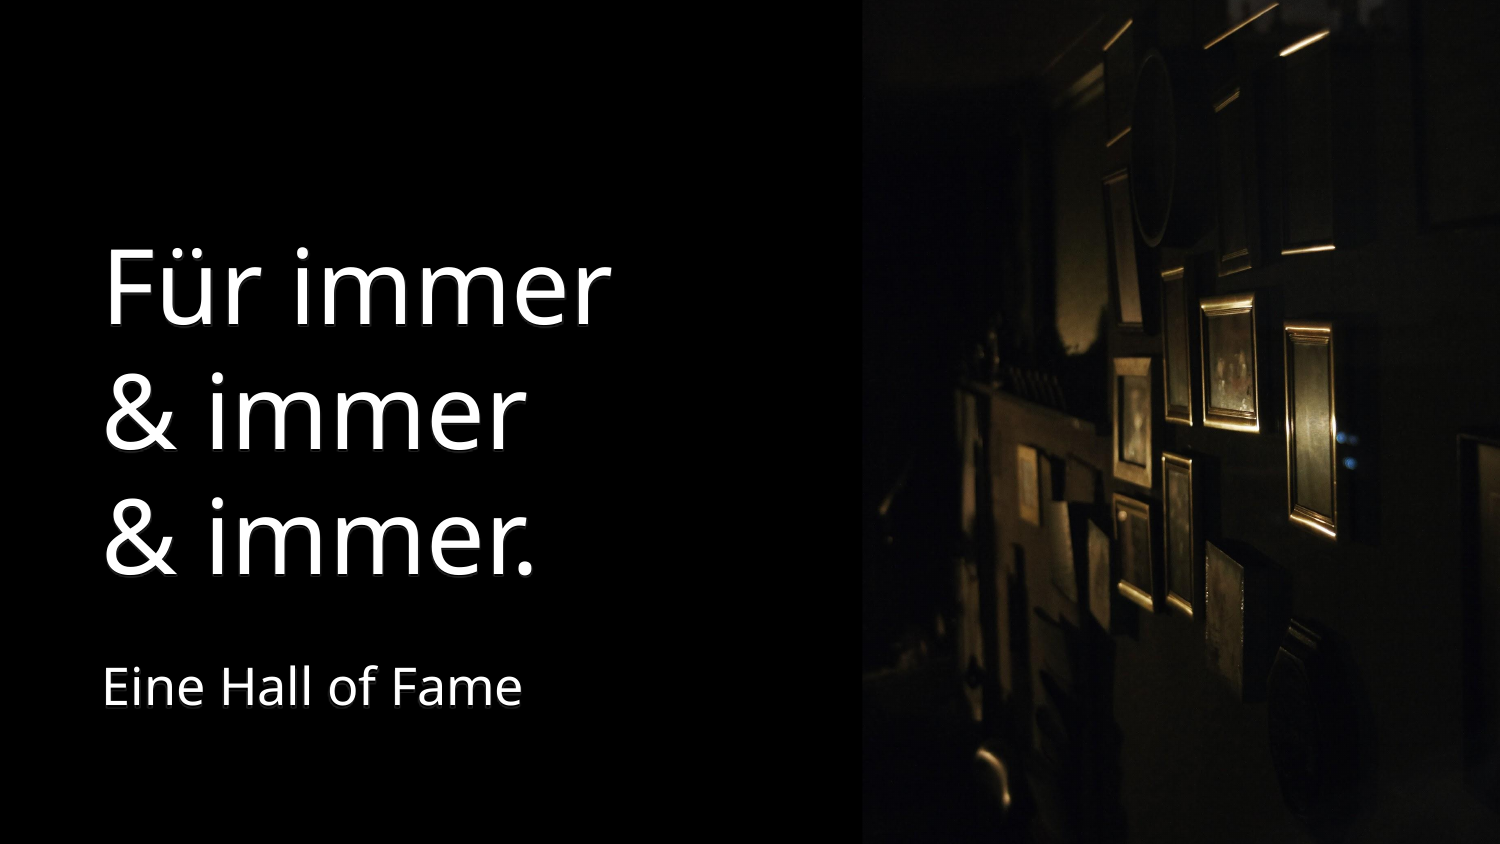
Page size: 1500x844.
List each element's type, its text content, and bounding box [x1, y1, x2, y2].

text_box Für immer & immer & immer. [86, 205, 838, 611]
text_box Eine Hall of Fame [86, 638, 838, 731]
picture [862, 0, 1500, 844]
